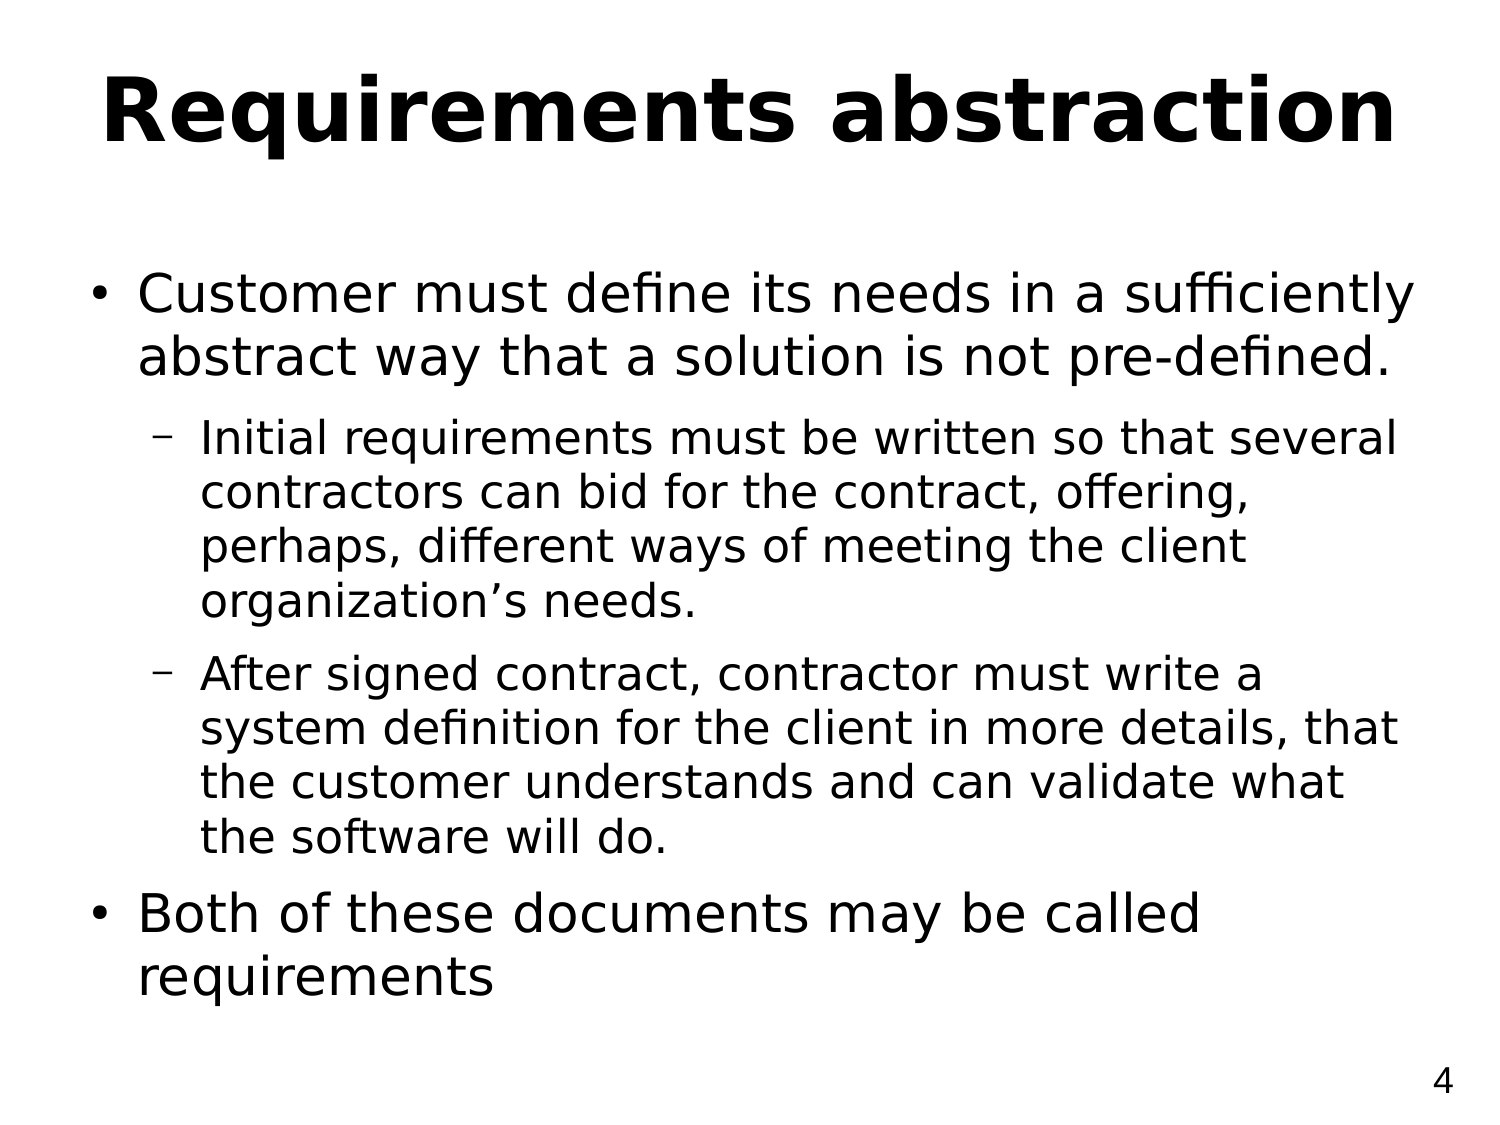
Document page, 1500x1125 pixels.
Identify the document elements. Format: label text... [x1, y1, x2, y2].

title Requirements abstraction [75, 44, 1425, 177]
list Customer must define its needs in a sufficiently abstract way that a solution is not pre-defined. Initial requirements must be written so that several contractors can bid for the contract, offering, perhaps, different ways of meeting the client organization’s needs. After signed contract, contractor must write a system definition for the client in more details, that the customer understands and can validate what the software will do. Both of these documents may be called requirements [75, 263, 1425, 1034]
